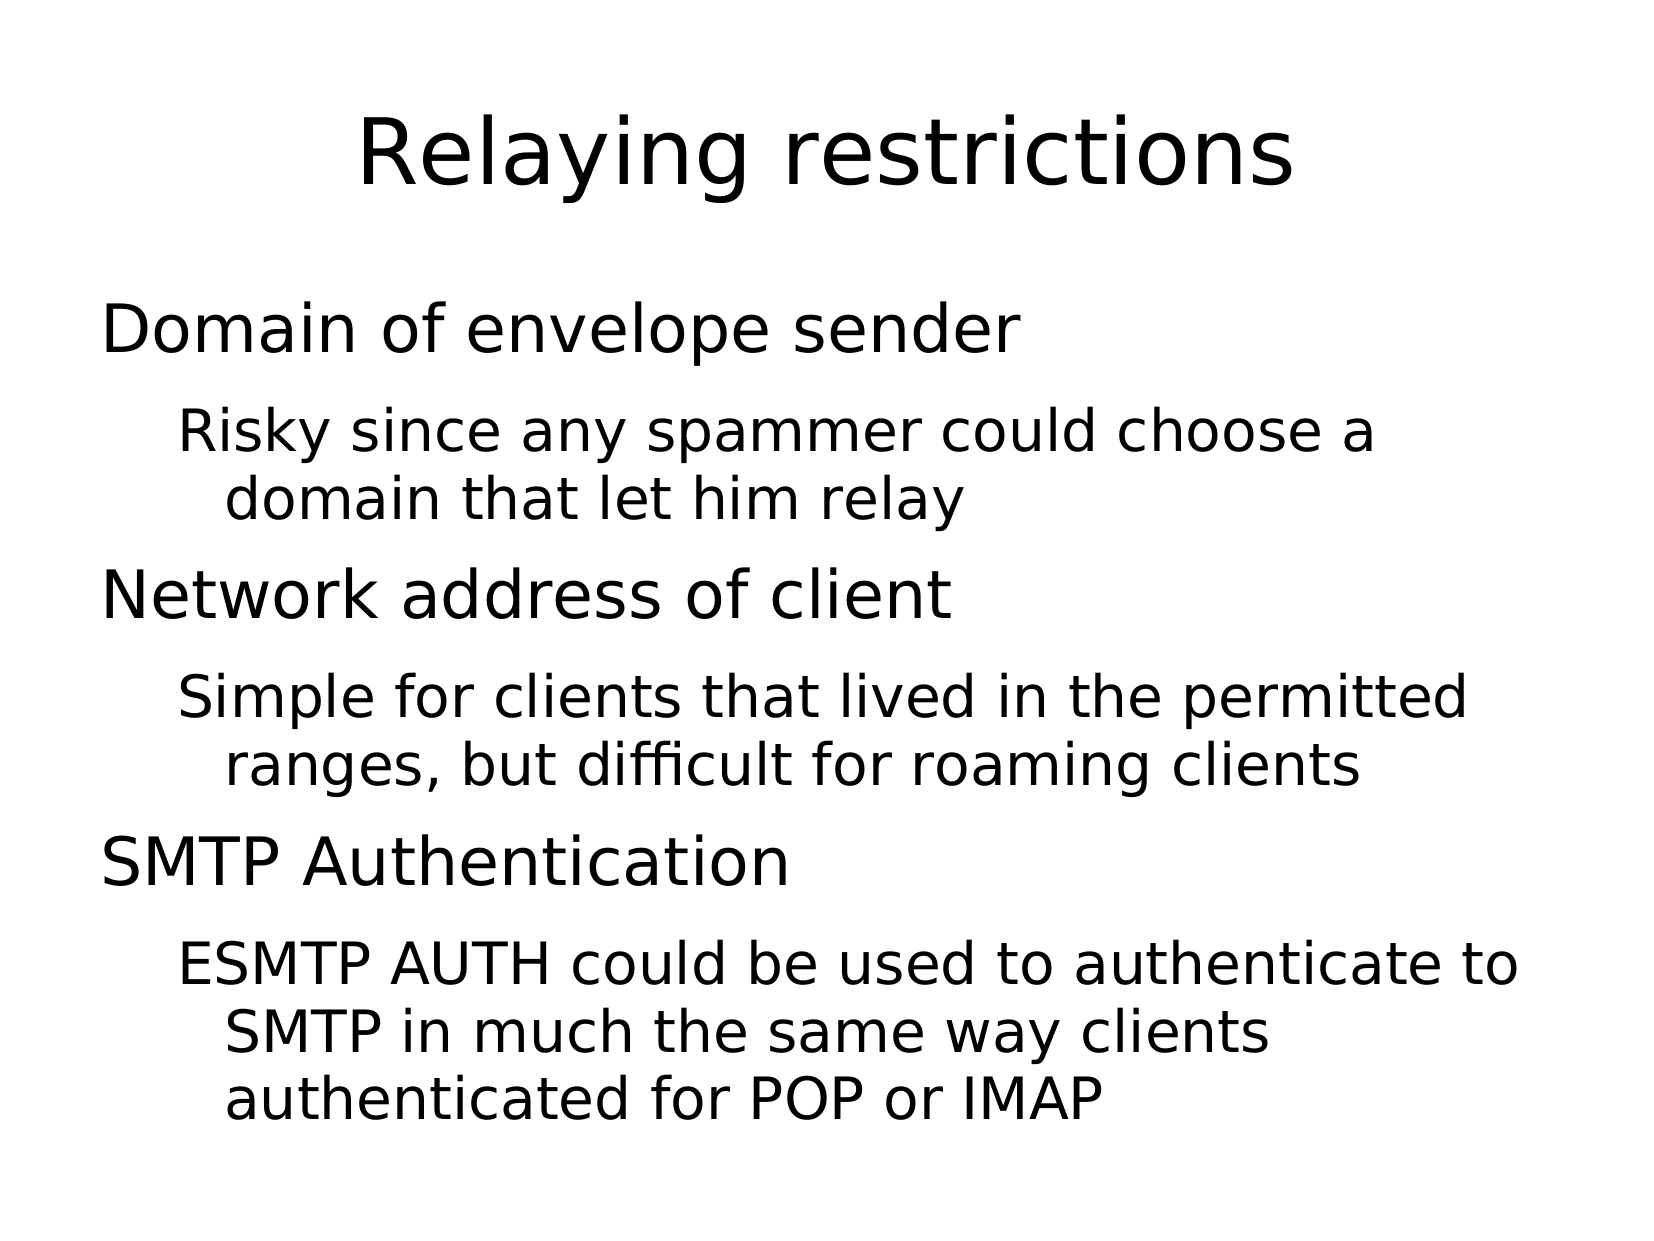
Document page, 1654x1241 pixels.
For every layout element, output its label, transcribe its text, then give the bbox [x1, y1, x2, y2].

list Domain of envelope sender Risky since any spammer could choose a domain that let him relay Network address of client Simple for clients that lived in the permitted ranges, but difficult for roaming clients SMTP Authentication ESMTP AUTH could be used to authenticate to SMTP in much the same way clients authenticated for POP or IMAP [82, 290, 1571, 1134]
title Relaying restrictions [82, 56, 1571, 250]
